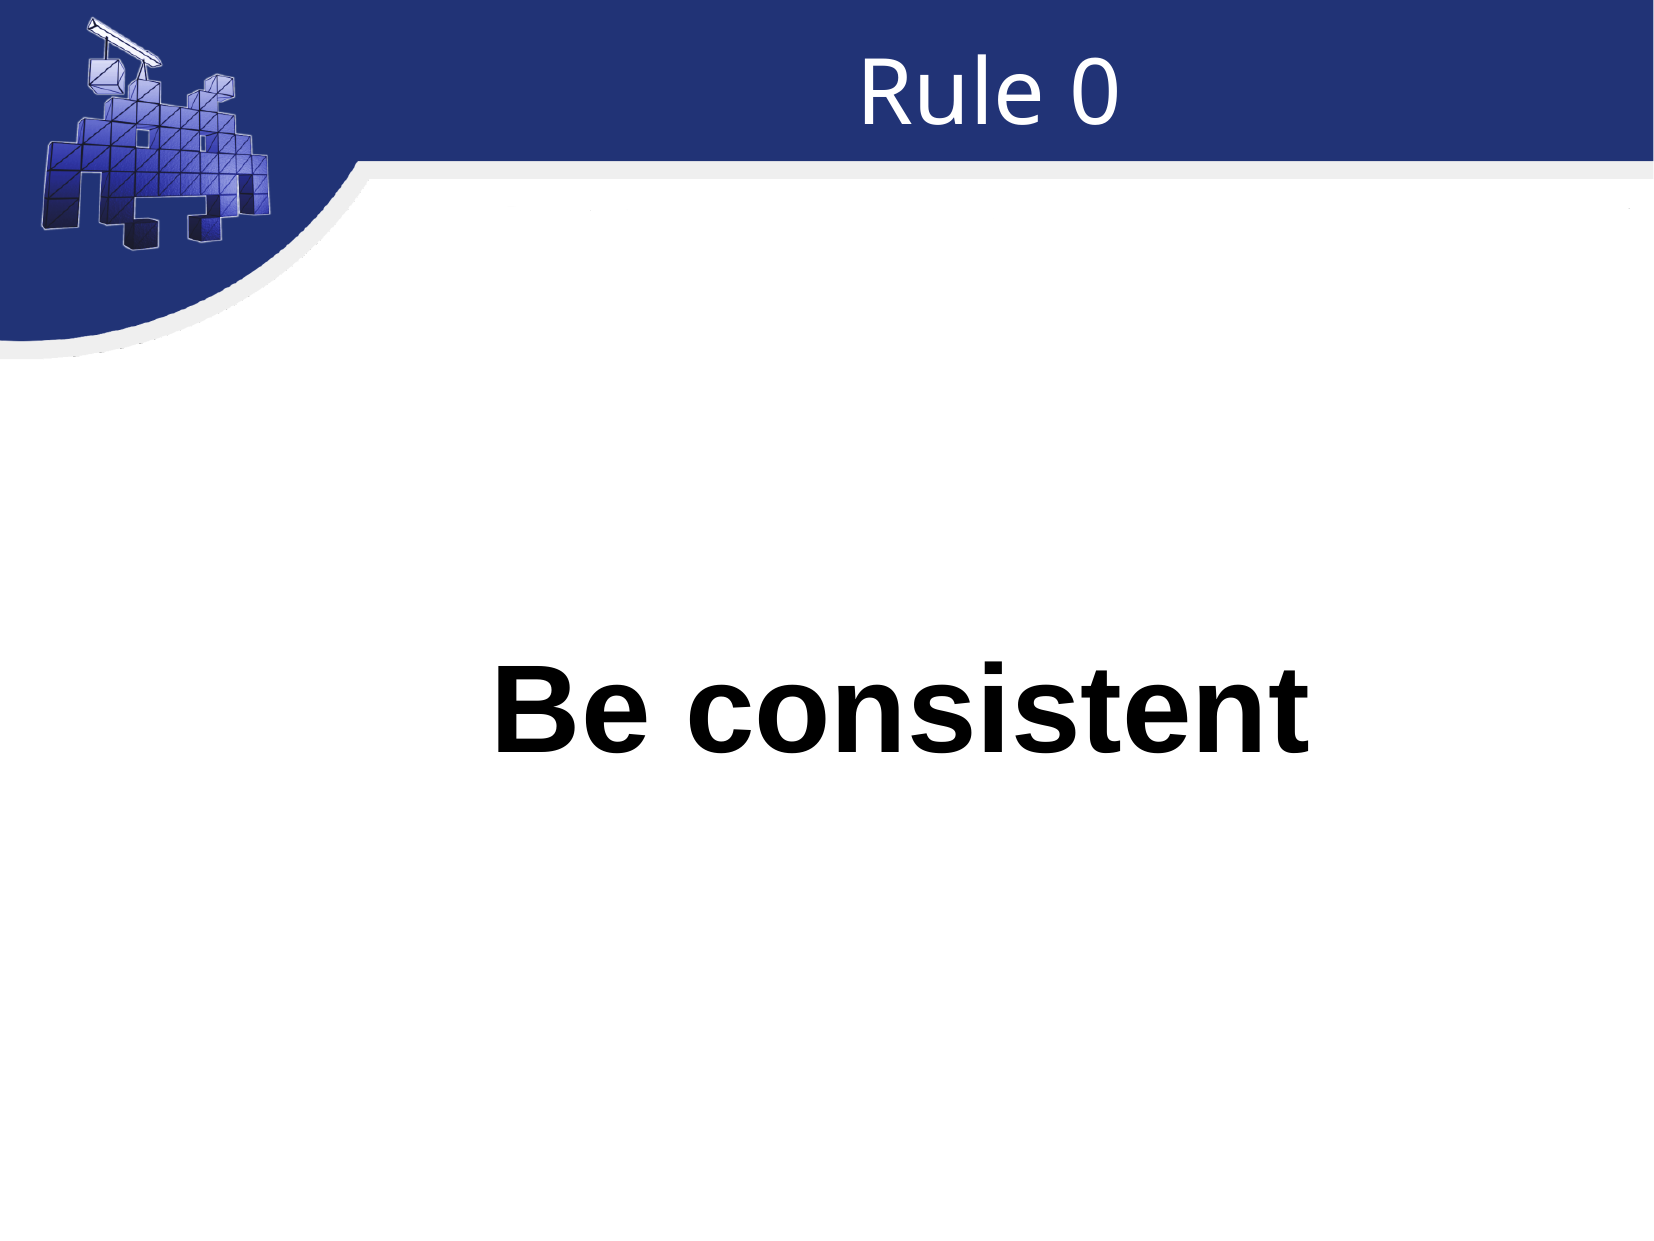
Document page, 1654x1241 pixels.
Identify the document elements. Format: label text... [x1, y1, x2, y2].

subtitle Be consistent [206, 324, 1595, 1093]
picture [0, 0, 1654, 443]
title Rule 0 [354, 35, 1625, 142]
